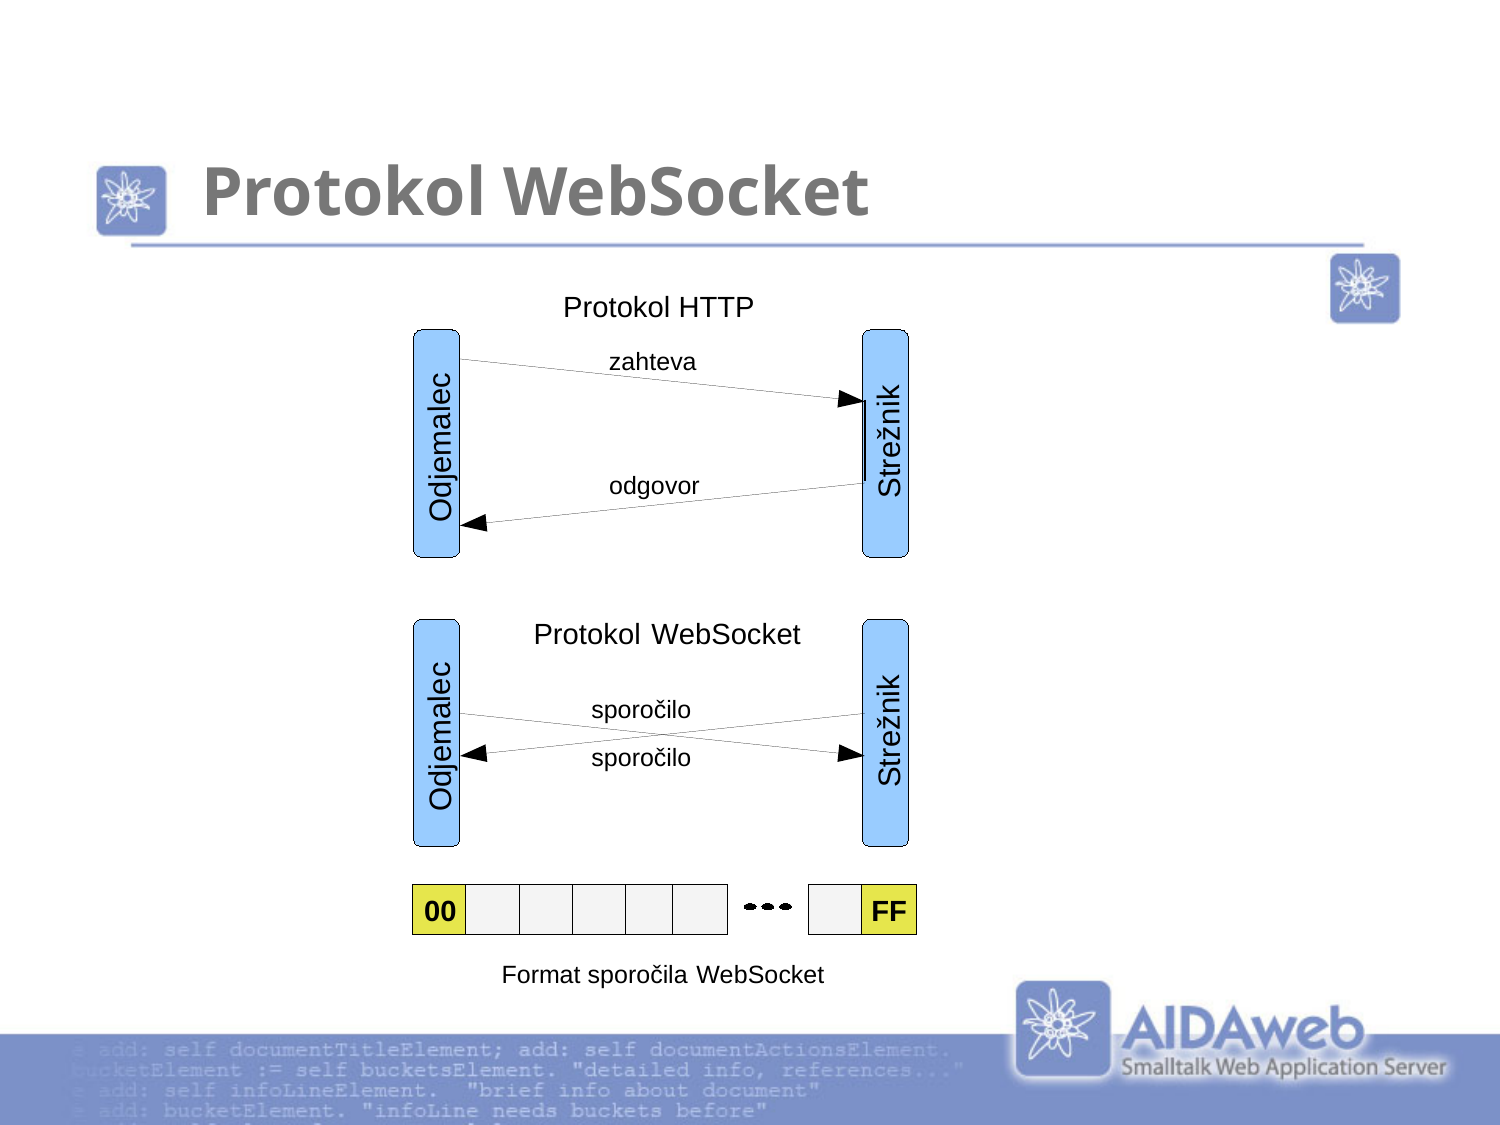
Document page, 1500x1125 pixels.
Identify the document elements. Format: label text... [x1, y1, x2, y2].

text_box [413, 827, 460, 847]
text_box zahteva [594, 338, 712, 383]
text_box Odjemalec [410, 356, 463, 538]
text_box [744, 903, 757, 910]
text_box sporočilo [576, 686, 707, 732]
picture [0, 0, 1500, 1125]
title Protokol WebSocket [181, 66, 1364, 244]
text_box 00 [412, 884, 465, 935]
text_box [862, 803, 909, 847]
text_box [862, 619, 909, 659]
text_box [862, 329, 909, 370]
text_box FF [861, 884, 917, 935]
text_box sporočilo [576, 733, 707, 779]
text_box Protokol HTTP [548, 280, 770, 331]
text_box [808, 884, 861, 935]
text_box Protokol WebSocket [518, 599, 817, 660]
text_box [413, 329, 460, 357]
text_box [413, 537, 460, 558]
text_box Strežnik [860, 659, 912, 804]
text_box Odjemalec [410, 645, 463, 827]
text_box odgovor [594, 462, 715, 507]
text_box [413, 619, 460, 646]
text_box [465, 884, 728, 935]
text_box [862, 514, 909, 558]
text_box Format sporočila WebSocket [486, 947, 934, 997]
text_box [779, 903, 792, 910]
text_box [761, 903, 774, 910]
text_box Strežnik [860, 369, 912, 514]
